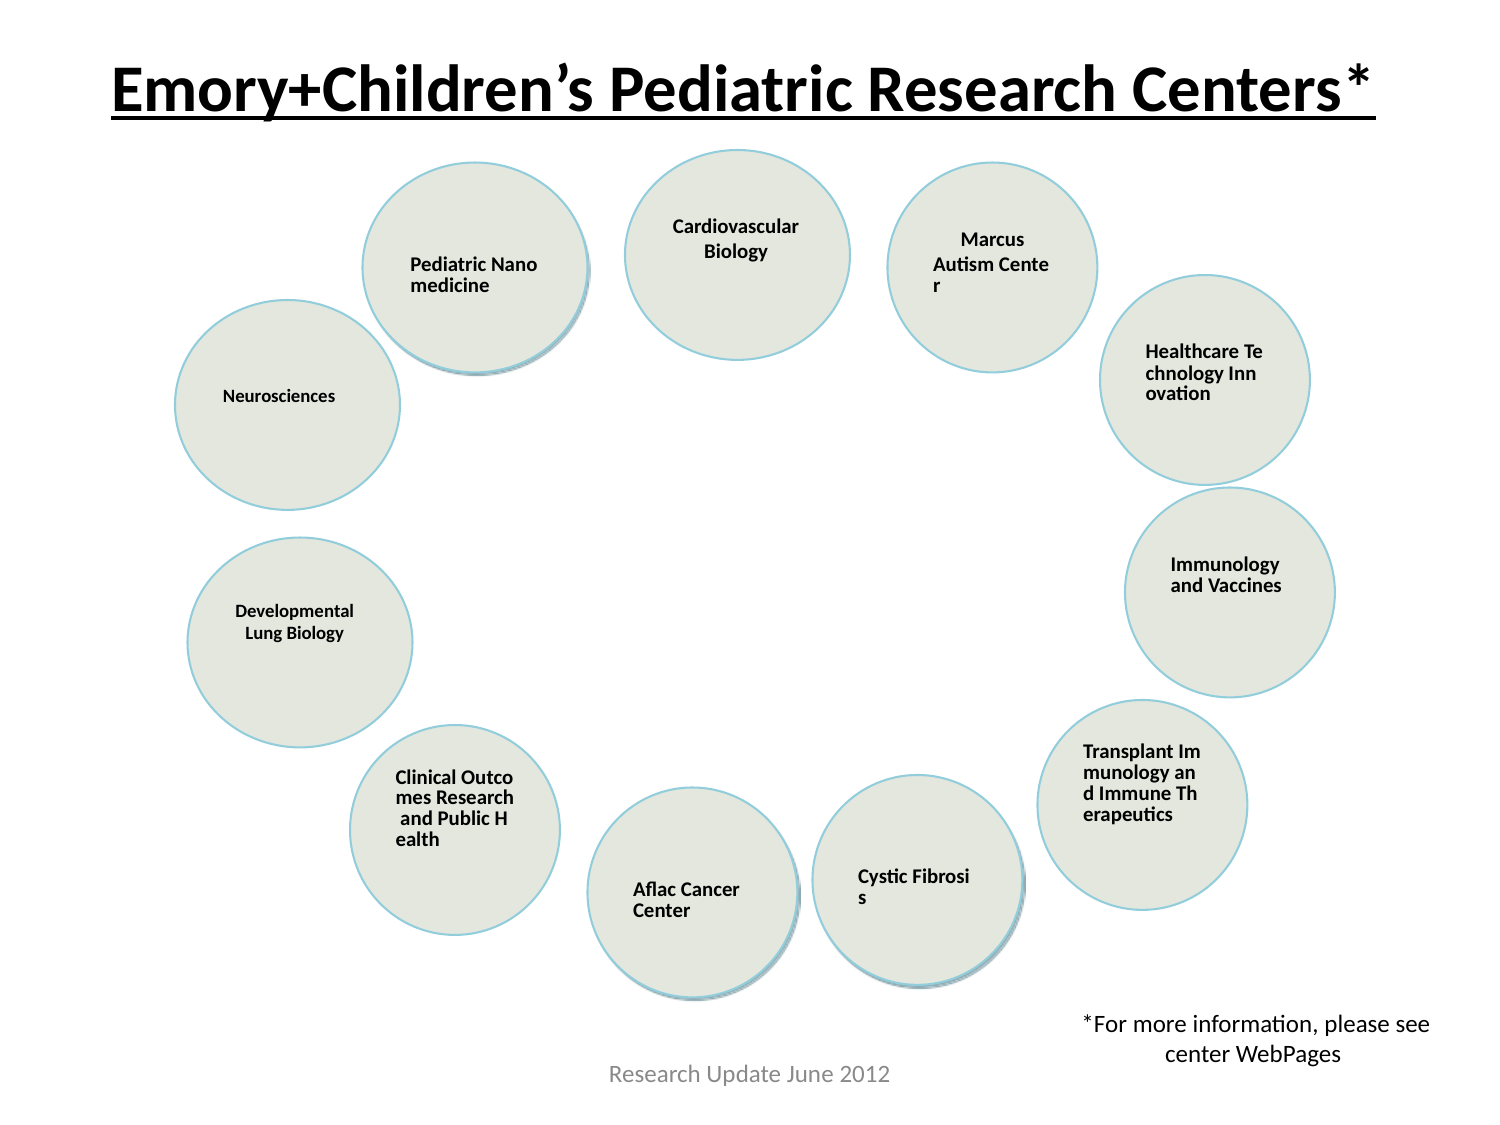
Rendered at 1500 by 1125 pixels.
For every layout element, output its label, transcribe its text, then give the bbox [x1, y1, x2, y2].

text_box Aflac Cancer Center [587, 787, 798, 998]
text_box Pediatric Nanomedicine [362, 162, 588, 373]
text_box Marcus Autism Center [887, 162, 1098, 373]
text_box Transplant Immunology and Immune Therapeutics [1037, 699, 1248, 910]
text_box *For more information, please see center WebPages [1062, 999, 1451, 1076]
text_box Healthcare Technology Innovation [1100, 275, 1310, 485]
text_box Research Update June 2012 [512, 1042, 988, 1103]
text_box Cystic Fibrosis [812, 774, 1023, 985]
text_box Immunology and Vaccines [1125, 487, 1335, 698]
text_box Developmental Lung Biology [187, 537, 413, 748]
text_box Clinical Outcomes Research and Public Health [350, 725, 560, 935]
text_box Neurosciences [174, 299, 401, 510]
text_box Cardiovascular Biology [624, 149, 851, 360]
text_box Emory+Children’s Pediatric Research Centers* [50, 37, 1438, 133]
